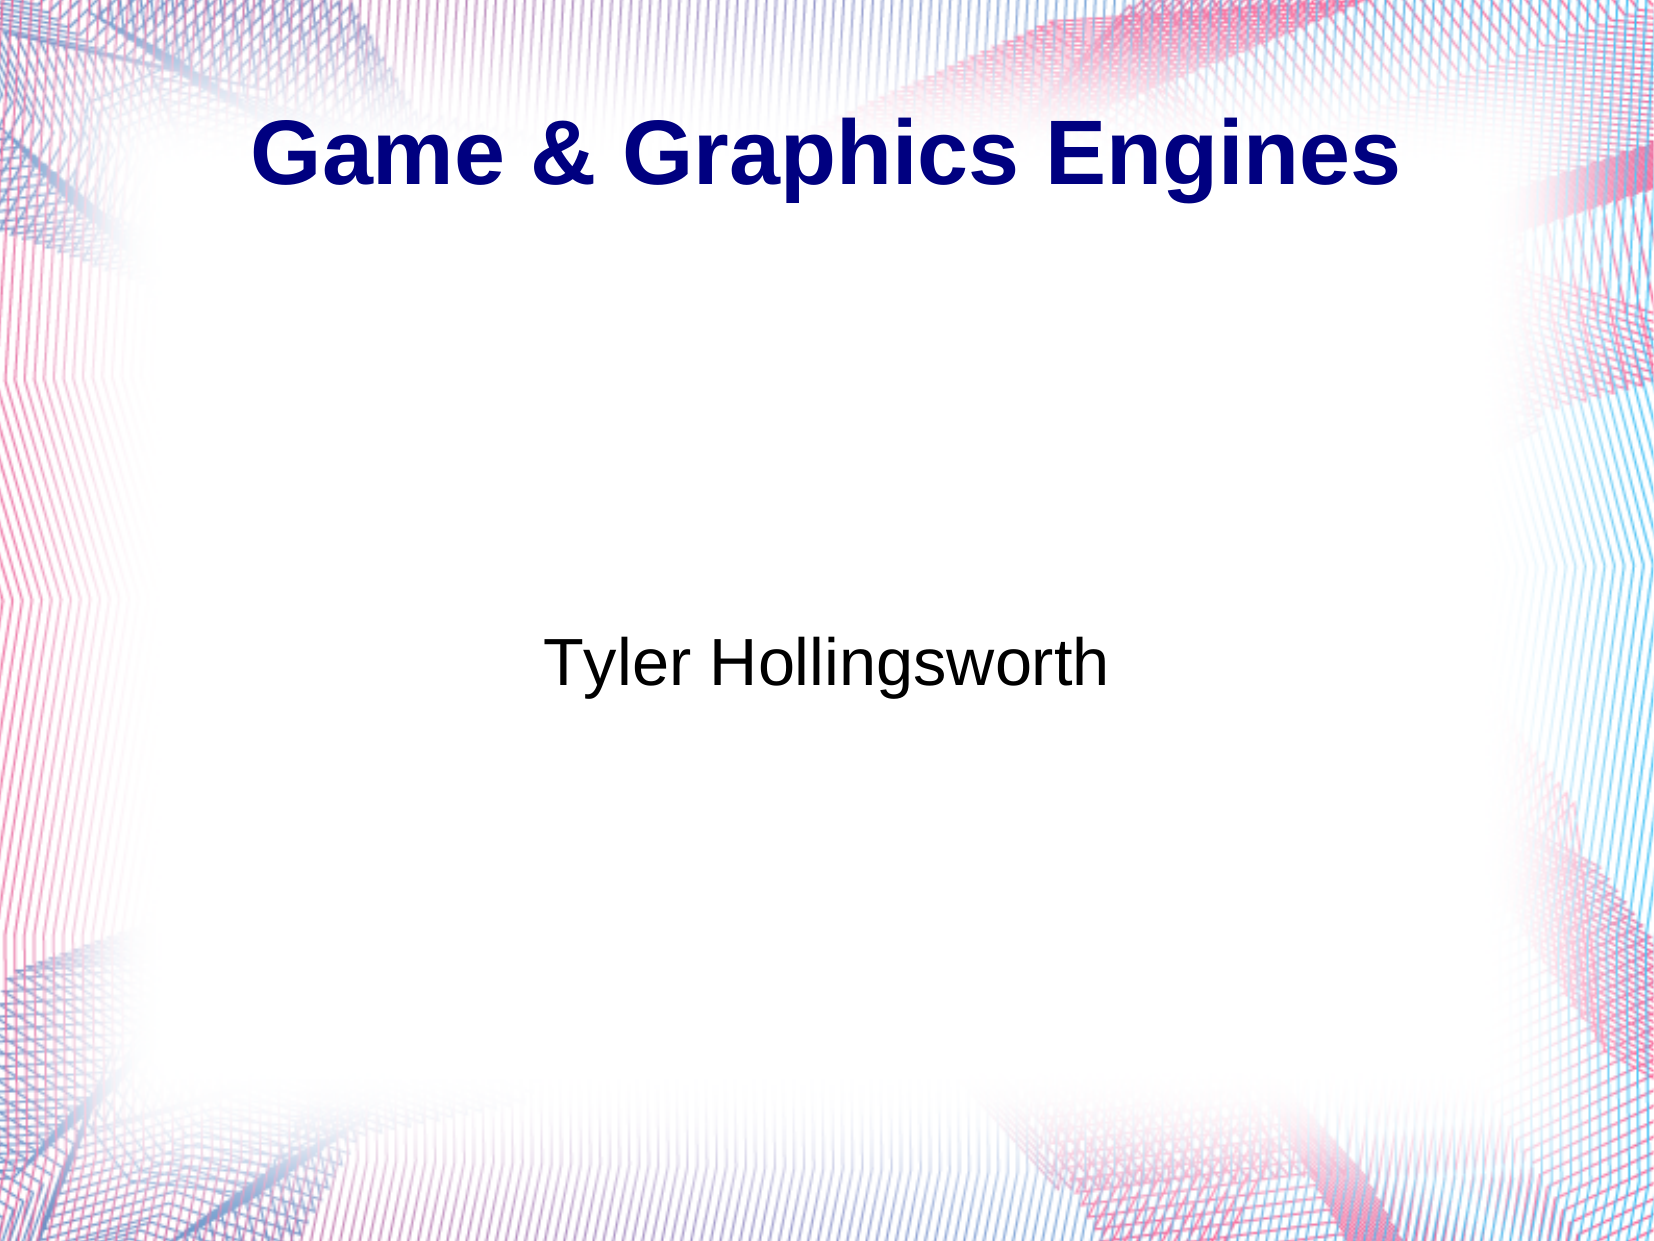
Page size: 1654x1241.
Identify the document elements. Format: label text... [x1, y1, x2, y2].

subtitle Tyler Hollingsworth [82, 290, 1571, 1109]
picture [0, 0, 1654, 1241]
title Game & Graphics Engines [82, 49, 1571, 257]
